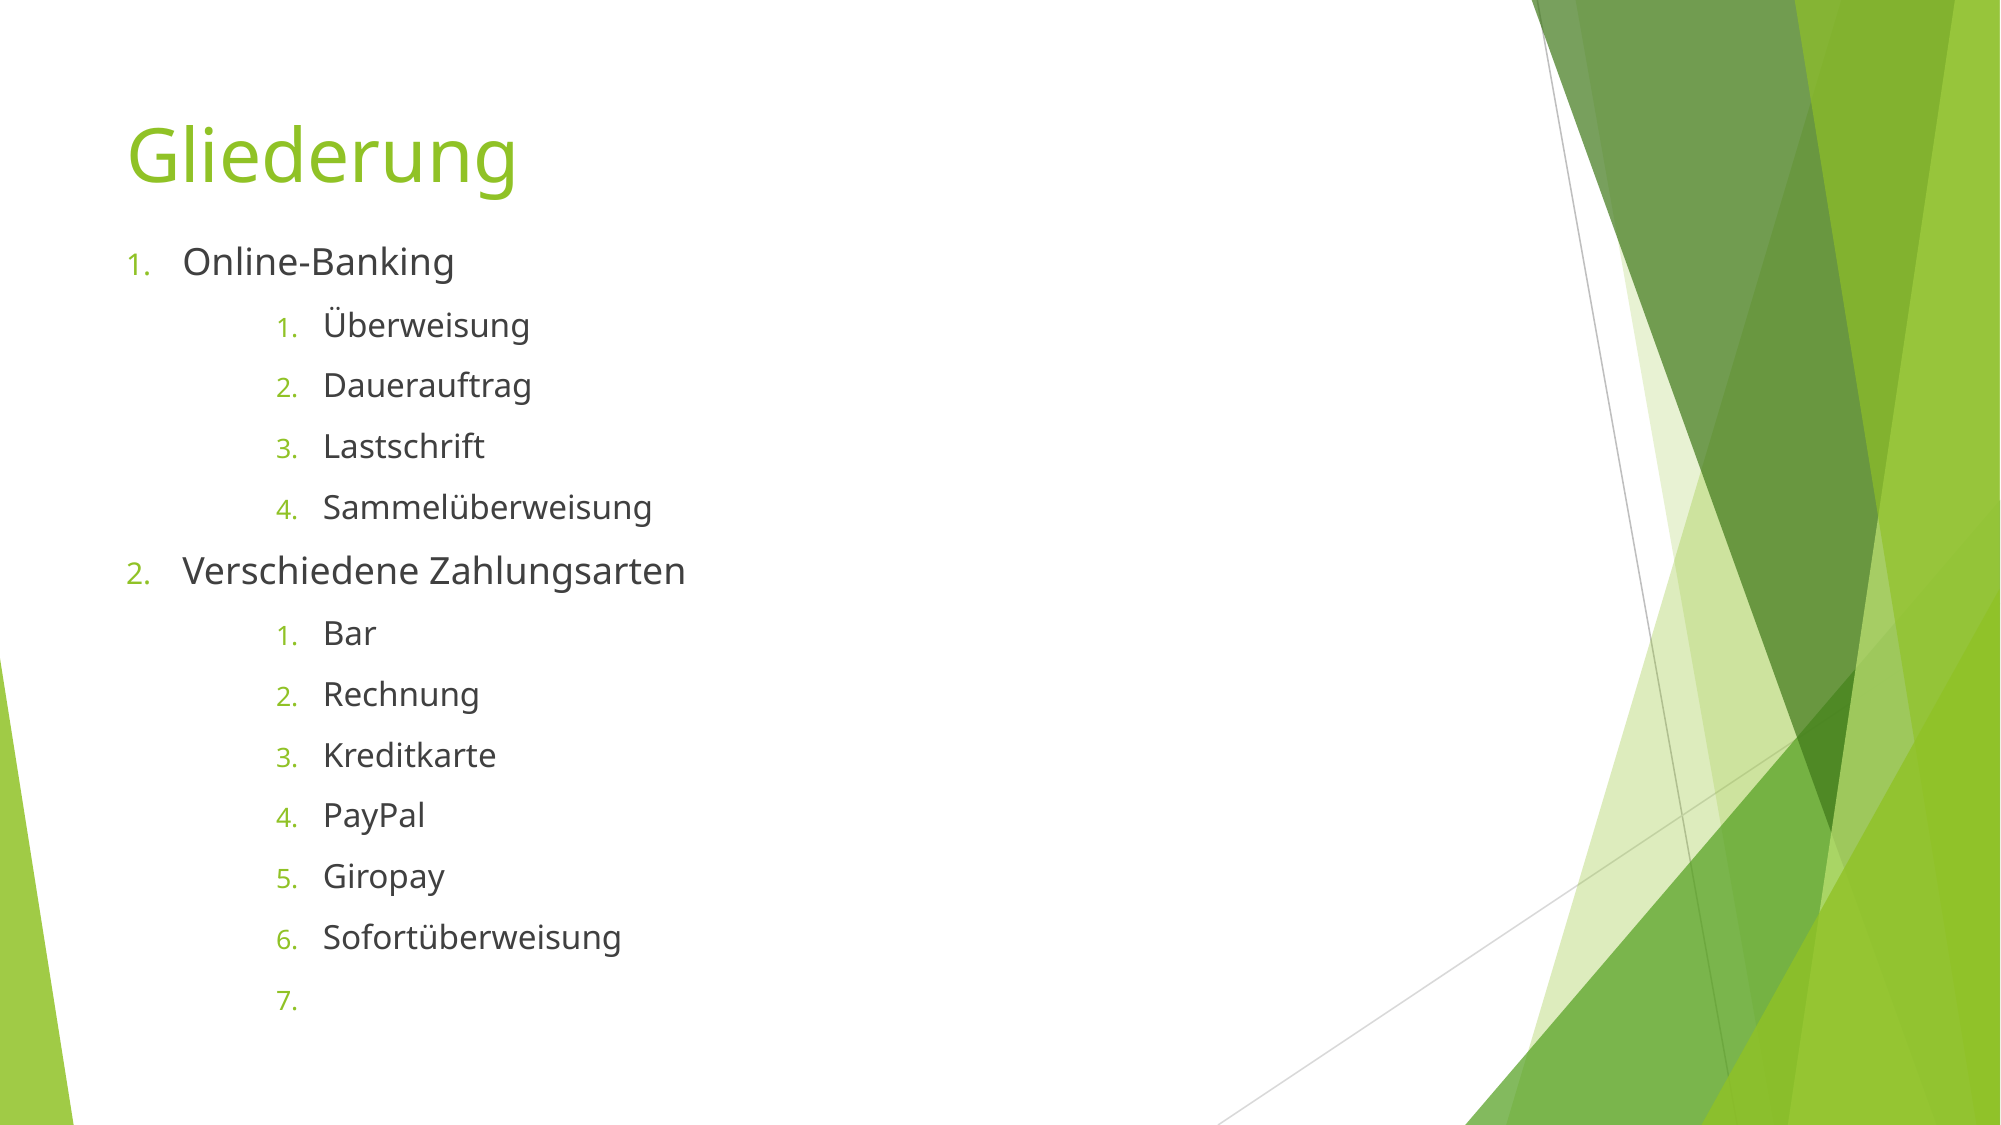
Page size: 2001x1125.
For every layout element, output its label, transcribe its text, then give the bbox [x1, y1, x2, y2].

list Online-Banking Überweisung Dauerauftrag Lastschrift Sammelüberweisung Verschiedene Zahlungsarten Bar Rechnung Kreditkarte PayPal Giropay Sofortüberweisung [111, 230, 1522, 992]
title Gliederung [111, 99, 1522, 230]
